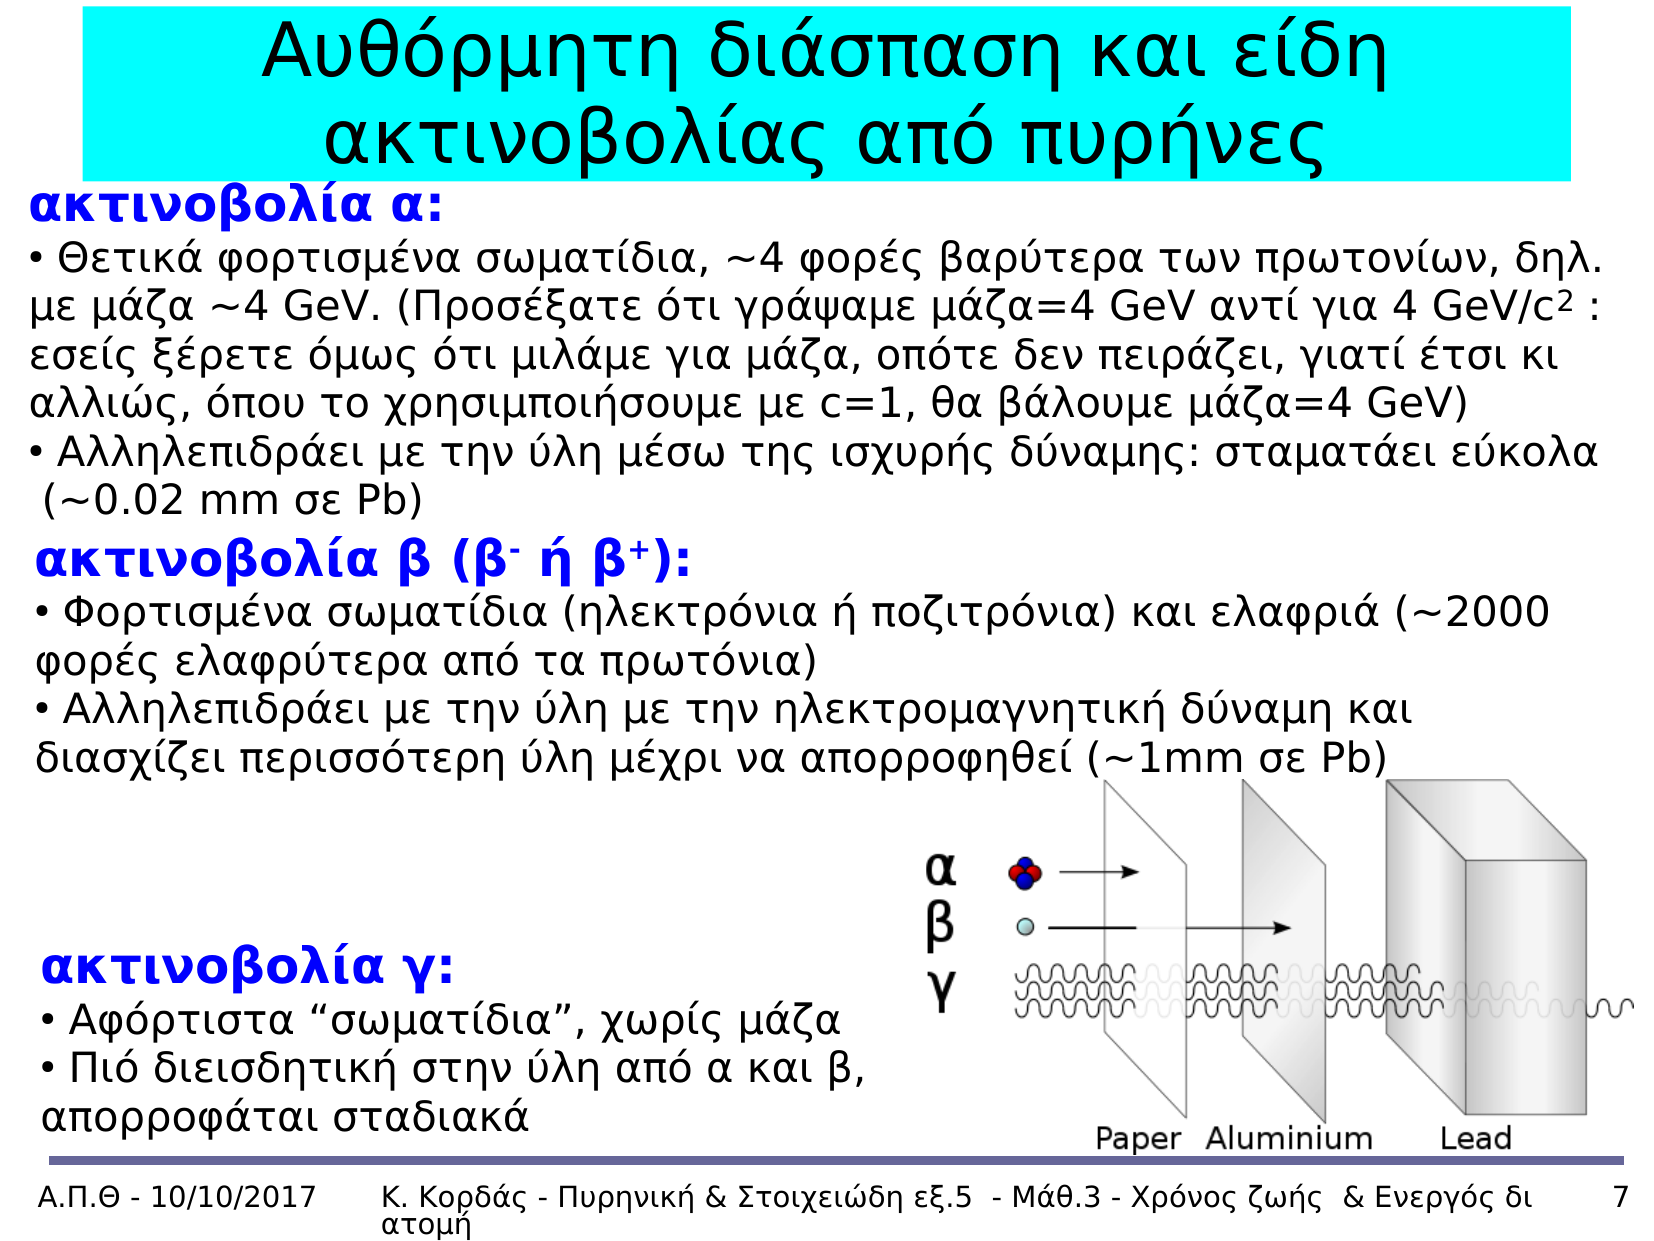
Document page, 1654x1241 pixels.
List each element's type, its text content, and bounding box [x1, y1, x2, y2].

text_box ακτινοβολία γ: Αφόρτιστα “σωματίδια”, χωρίς μάζα Πιό διεισδητική στην ύλη από α και β, απορροφάται σταδιακά [25, 929, 925, 1151]
text_box ακτινοβολία β (β- ή β+): Φορτισμένα σωματίδια (ηλεκτρόνια ή ποζιτρόνια) και ελαφριά (~2000 φορές ελαφρύτερα από τα πρωτόνια) Αλληλεπιδράει με την ύλη με την ηλεκτρομαγνητική δύναμη και διασχίζει περισσότερη ύλη μέχρι να απορροφηθεί (~1mm σε Pb) [19, 522, 1633, 794]
picture [925, 779, 1634, 1155]
text_box ακτινοβολία α: Θετικά φορτισμένα σωματίδια, ~4 φορές βαρύτερα των πρωτονίων, δηλ. με μάζα ~4 GeV. (Προσέξατε ότι γράψαμε μάζα=4 GeV αντί για 4 GeV/c2 : εσείς ξέρετε όμως ότι μιλάμε για μάζα, οπότε δεν πειράζει, γιατί έτσι κι αλλιώς, όπου το χρησιμποιήσουμε με c=1, θα βάλουμε μάζα=4 GeV) Αλληλεπιδράει με την ύλη μέσω της ισχυρής δύναμης: σταματάει εύκολα (~0.02 mm σε Pb) [13, 168, 1627, 586]
title Αυθόρμητη διάσπαση και είδη ακτινοβολίας από πυρήνες [82, 6, 1571, 168]
